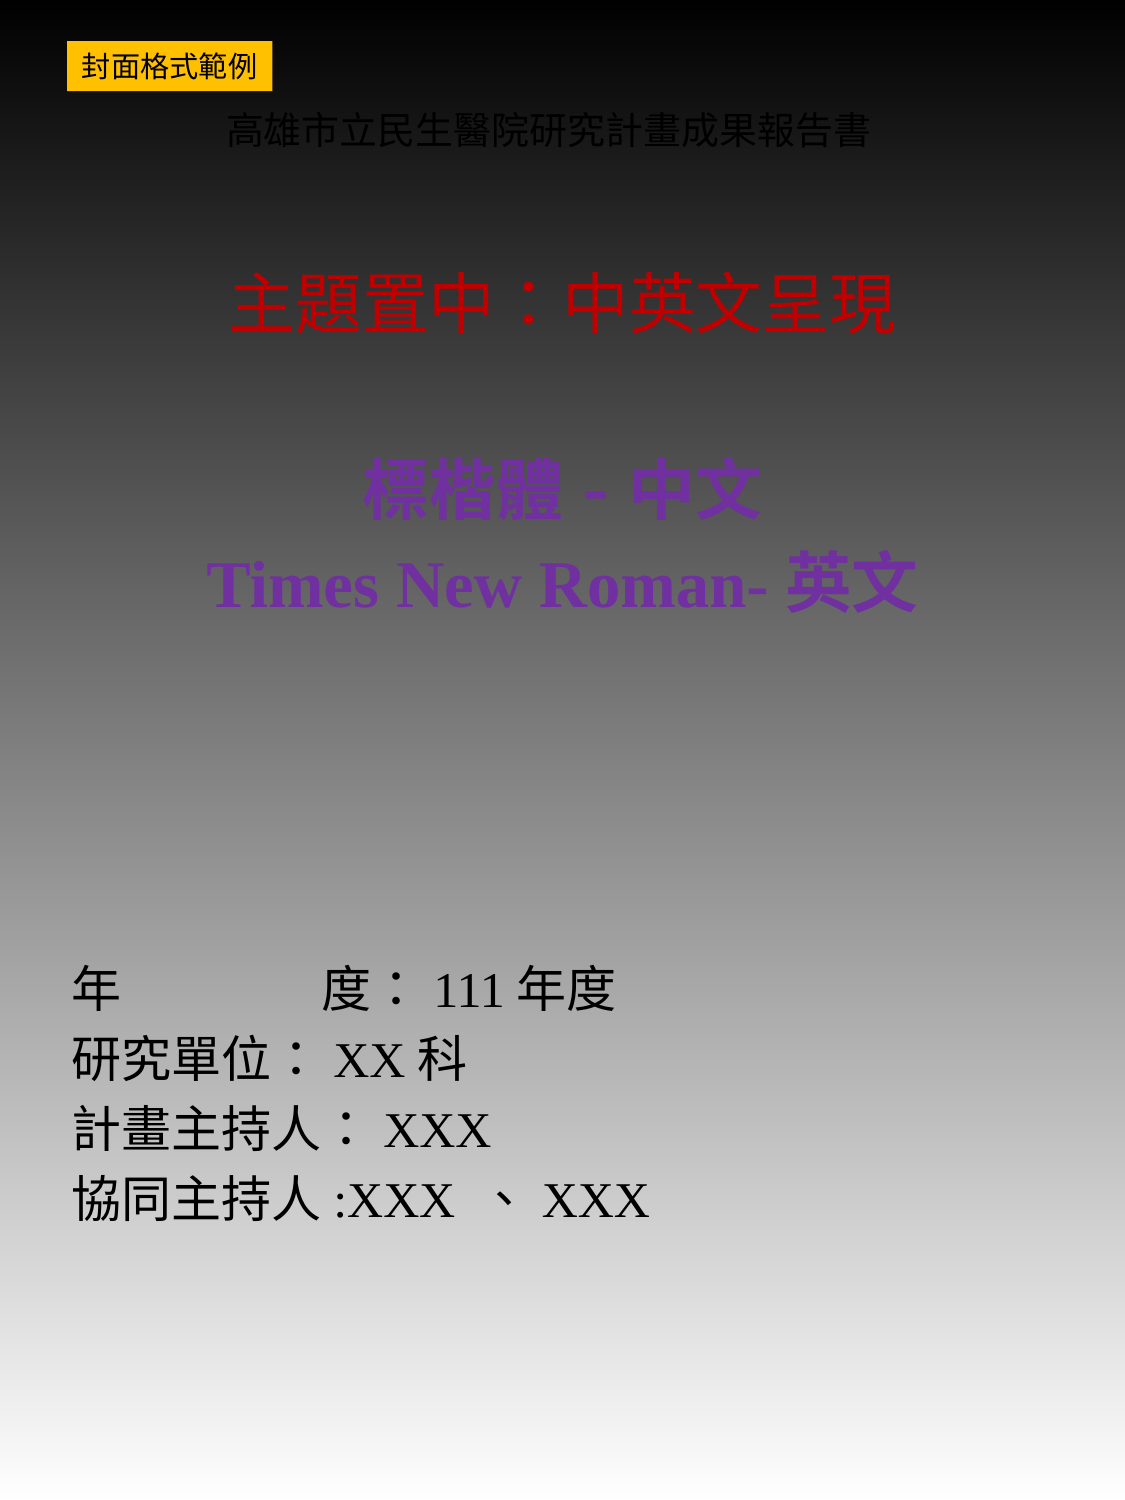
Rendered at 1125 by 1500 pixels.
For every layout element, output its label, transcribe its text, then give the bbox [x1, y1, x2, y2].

title 高雄市立民生醫院研究計畫成果報告書 [42, 53, 1056, 160]
list 主題置中：中英文呈現 標楷體-中文 Times New Roman-英文 年 度：111年度 研究單位：XX科 計畫主持人：XXX 協同主持人:XXX 、XXX [56, 253, 1069, 1340]
text_box 封面格式範例 [67, 41, 273, 92]
